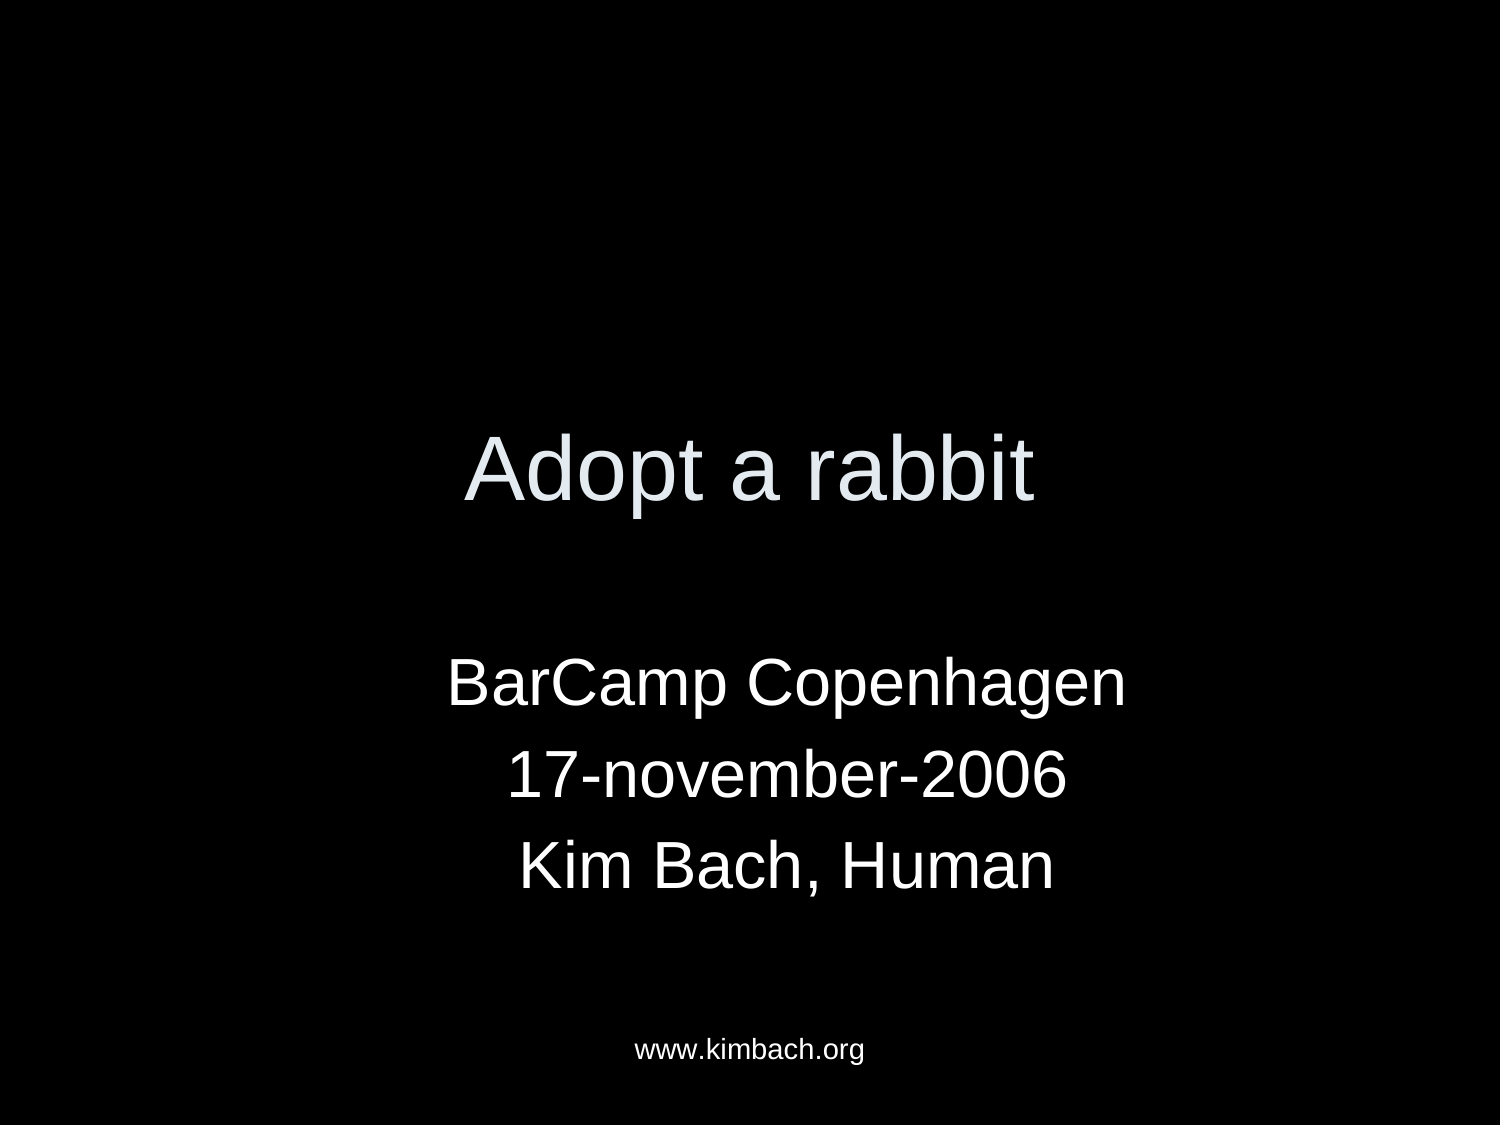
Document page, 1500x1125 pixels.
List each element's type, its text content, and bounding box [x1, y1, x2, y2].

subtitle BarCamp Copenhagen 17-november-2006 Kim Bach, Human [225, 637, 1276, 927]
title Adopt a rabbit [112, 374, 1388, 563]
